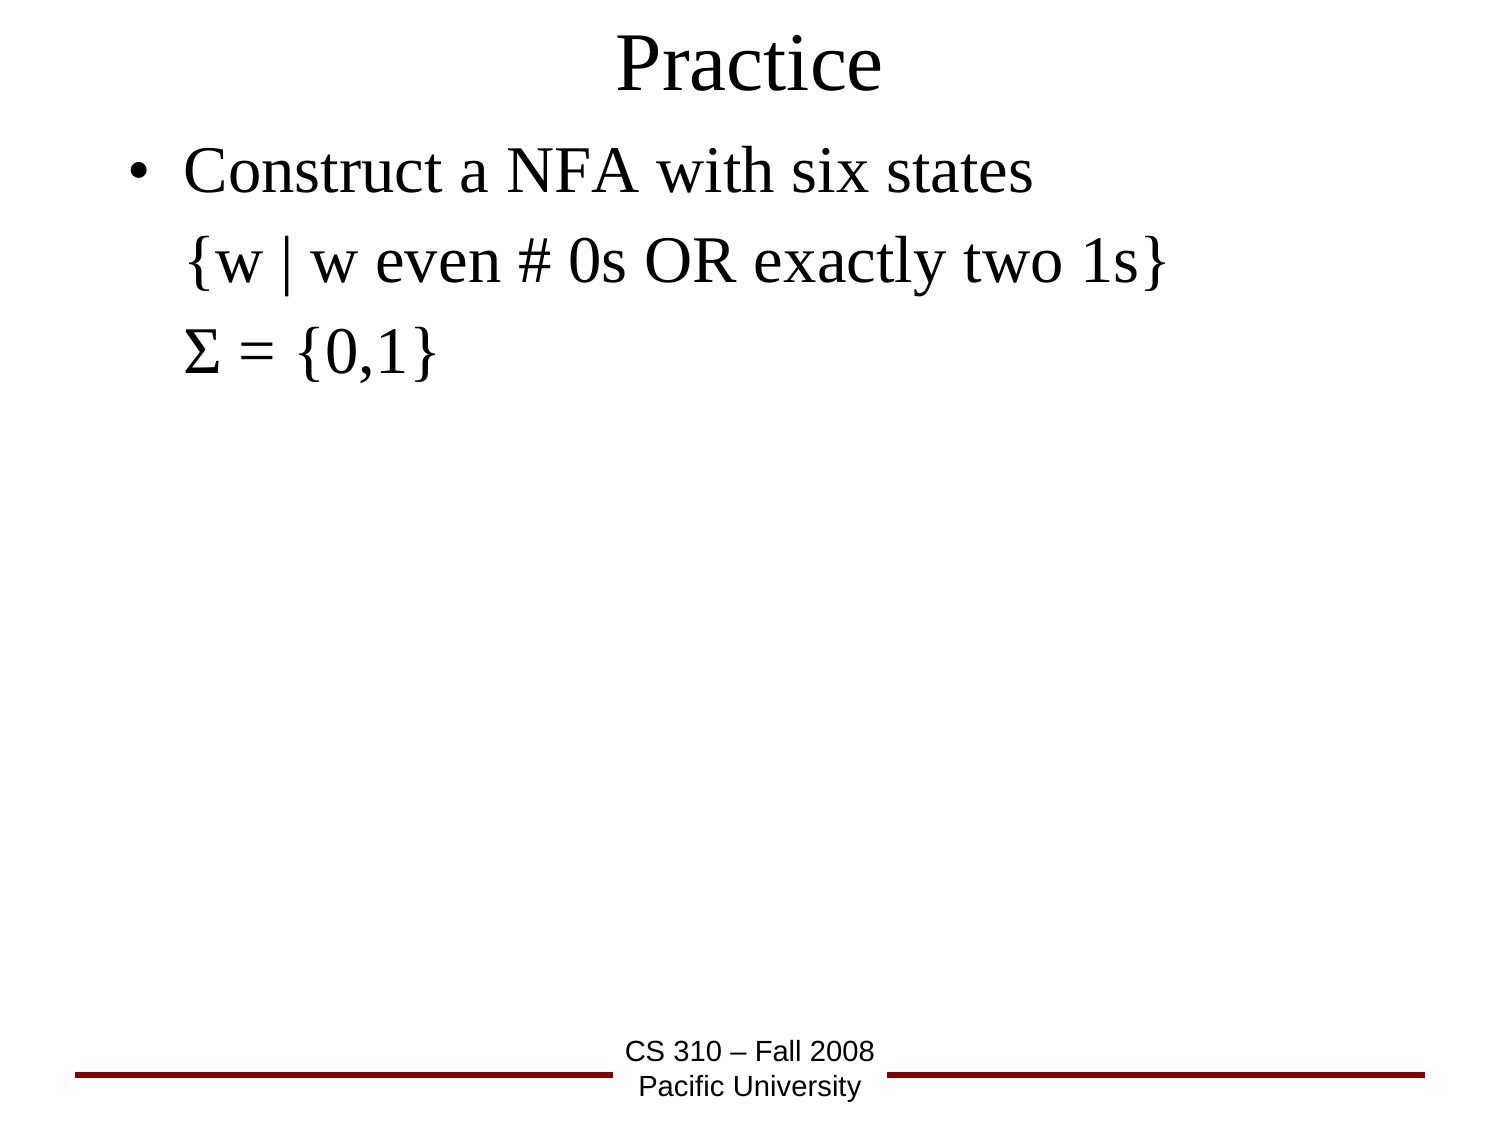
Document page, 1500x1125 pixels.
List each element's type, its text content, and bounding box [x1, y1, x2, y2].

title Practice [112, 8, 1388, 117]
list Construct a NFA with six states {w | w even # 0s OR exactly two 1s} Σ = {0,1} [112, 125, 1388, 1001]
